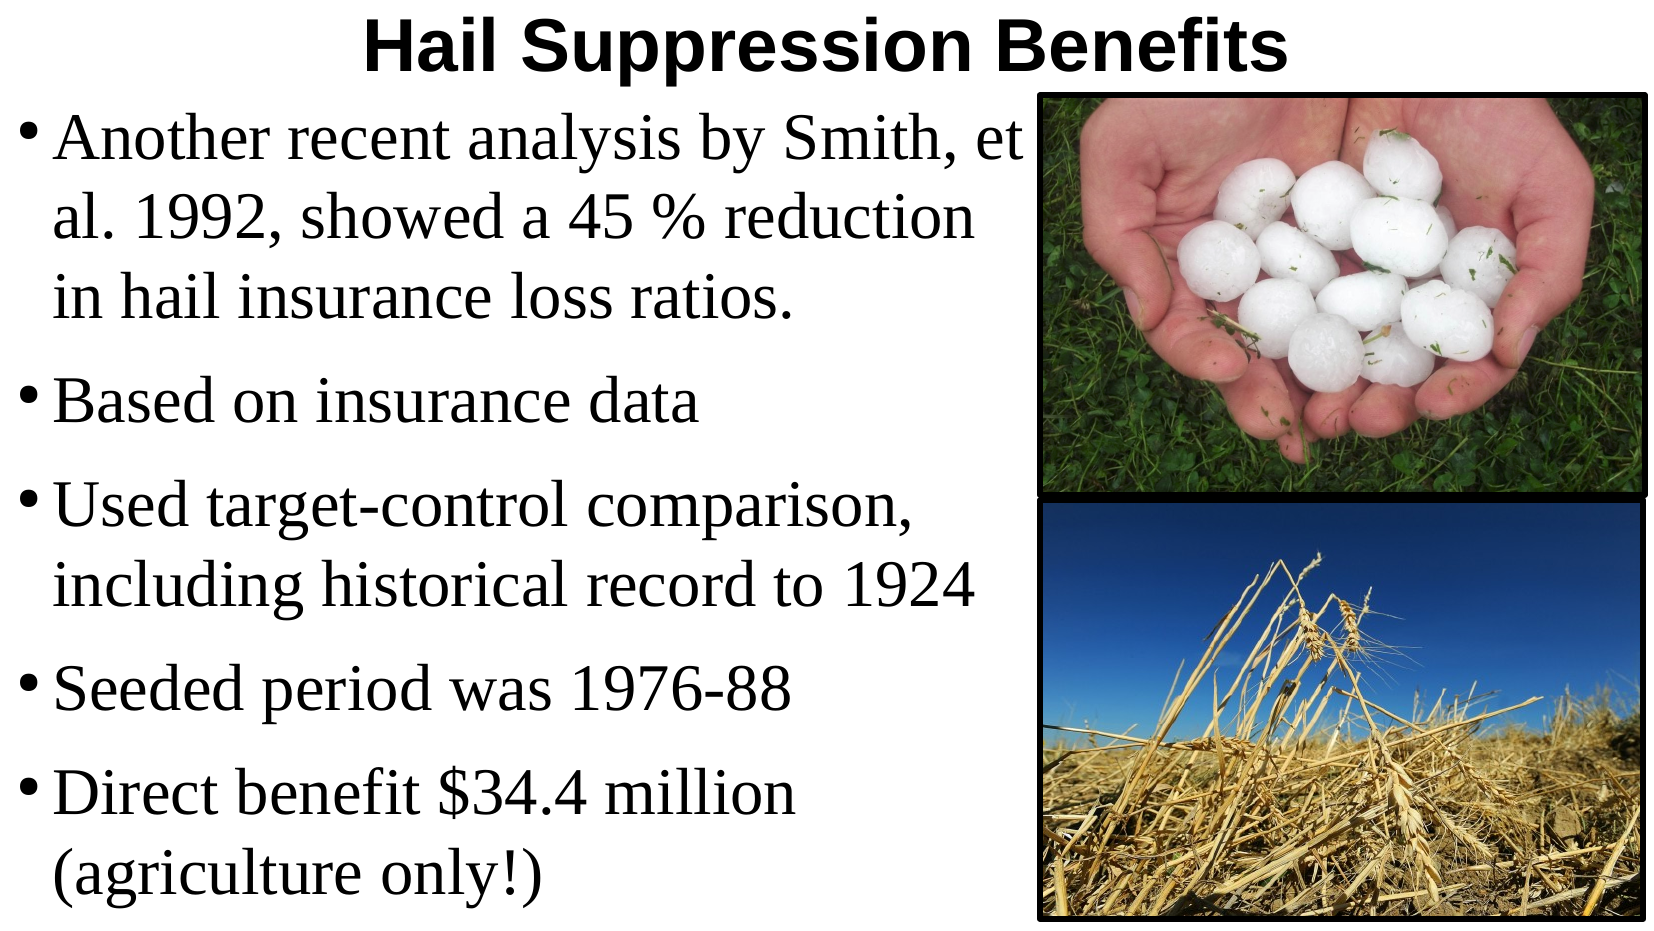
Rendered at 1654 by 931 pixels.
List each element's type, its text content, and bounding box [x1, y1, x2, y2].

text_box Another recent analysis by Smith, et al. 1992, showed a 45 % reduction in hail insurance loss ratios. Based on insurance data Used target-control comparison, including historical record to 1924 Seeded period was 1976-88 Direct benefit $34.4 million (agriculture only!) [2, 85, 1051, 931]
picture [1042, 503, 1641, 916]
title Hail Suppression Benefits [0, 0, 1654, 101]
picture [1042, 98, 1642, 492]
